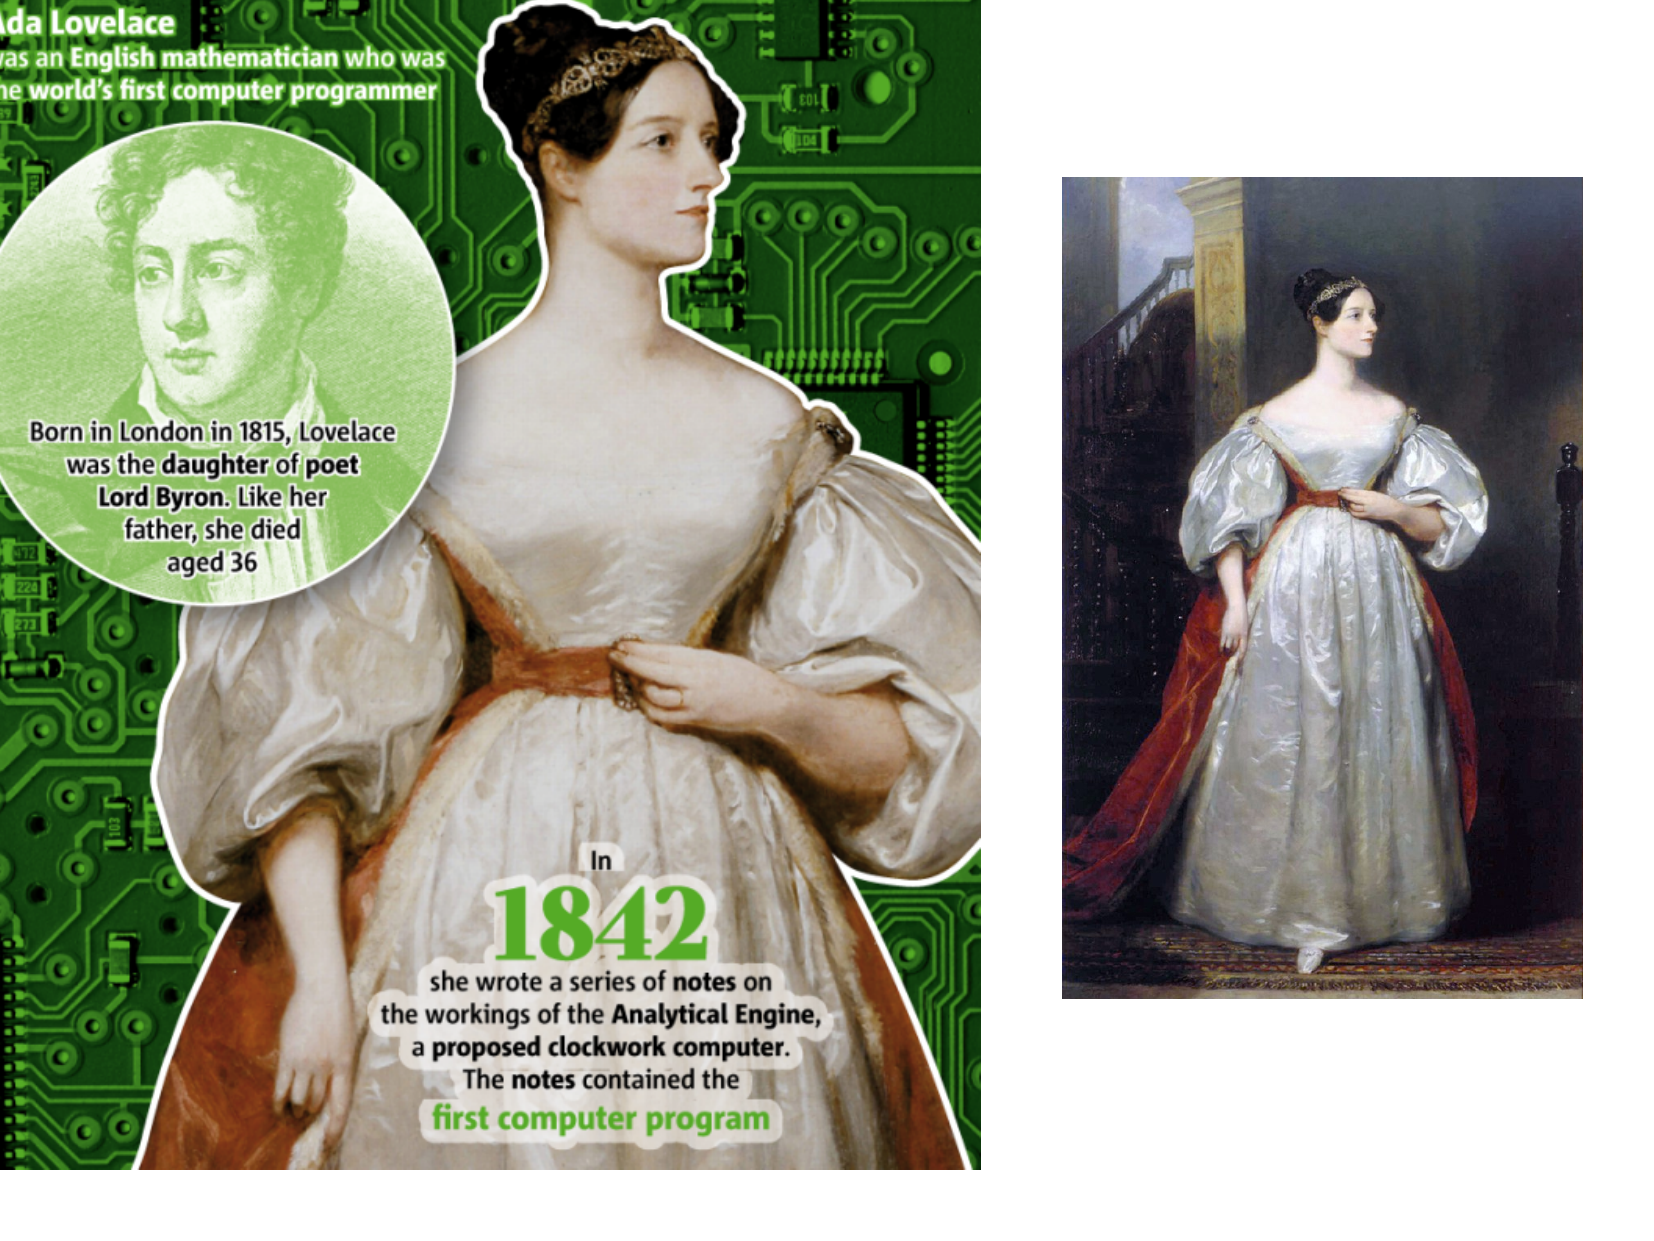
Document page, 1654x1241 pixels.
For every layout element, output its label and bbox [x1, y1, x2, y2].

picture [0, 0, 981, 1170]
picture [1062, 177, 1583, 999]
